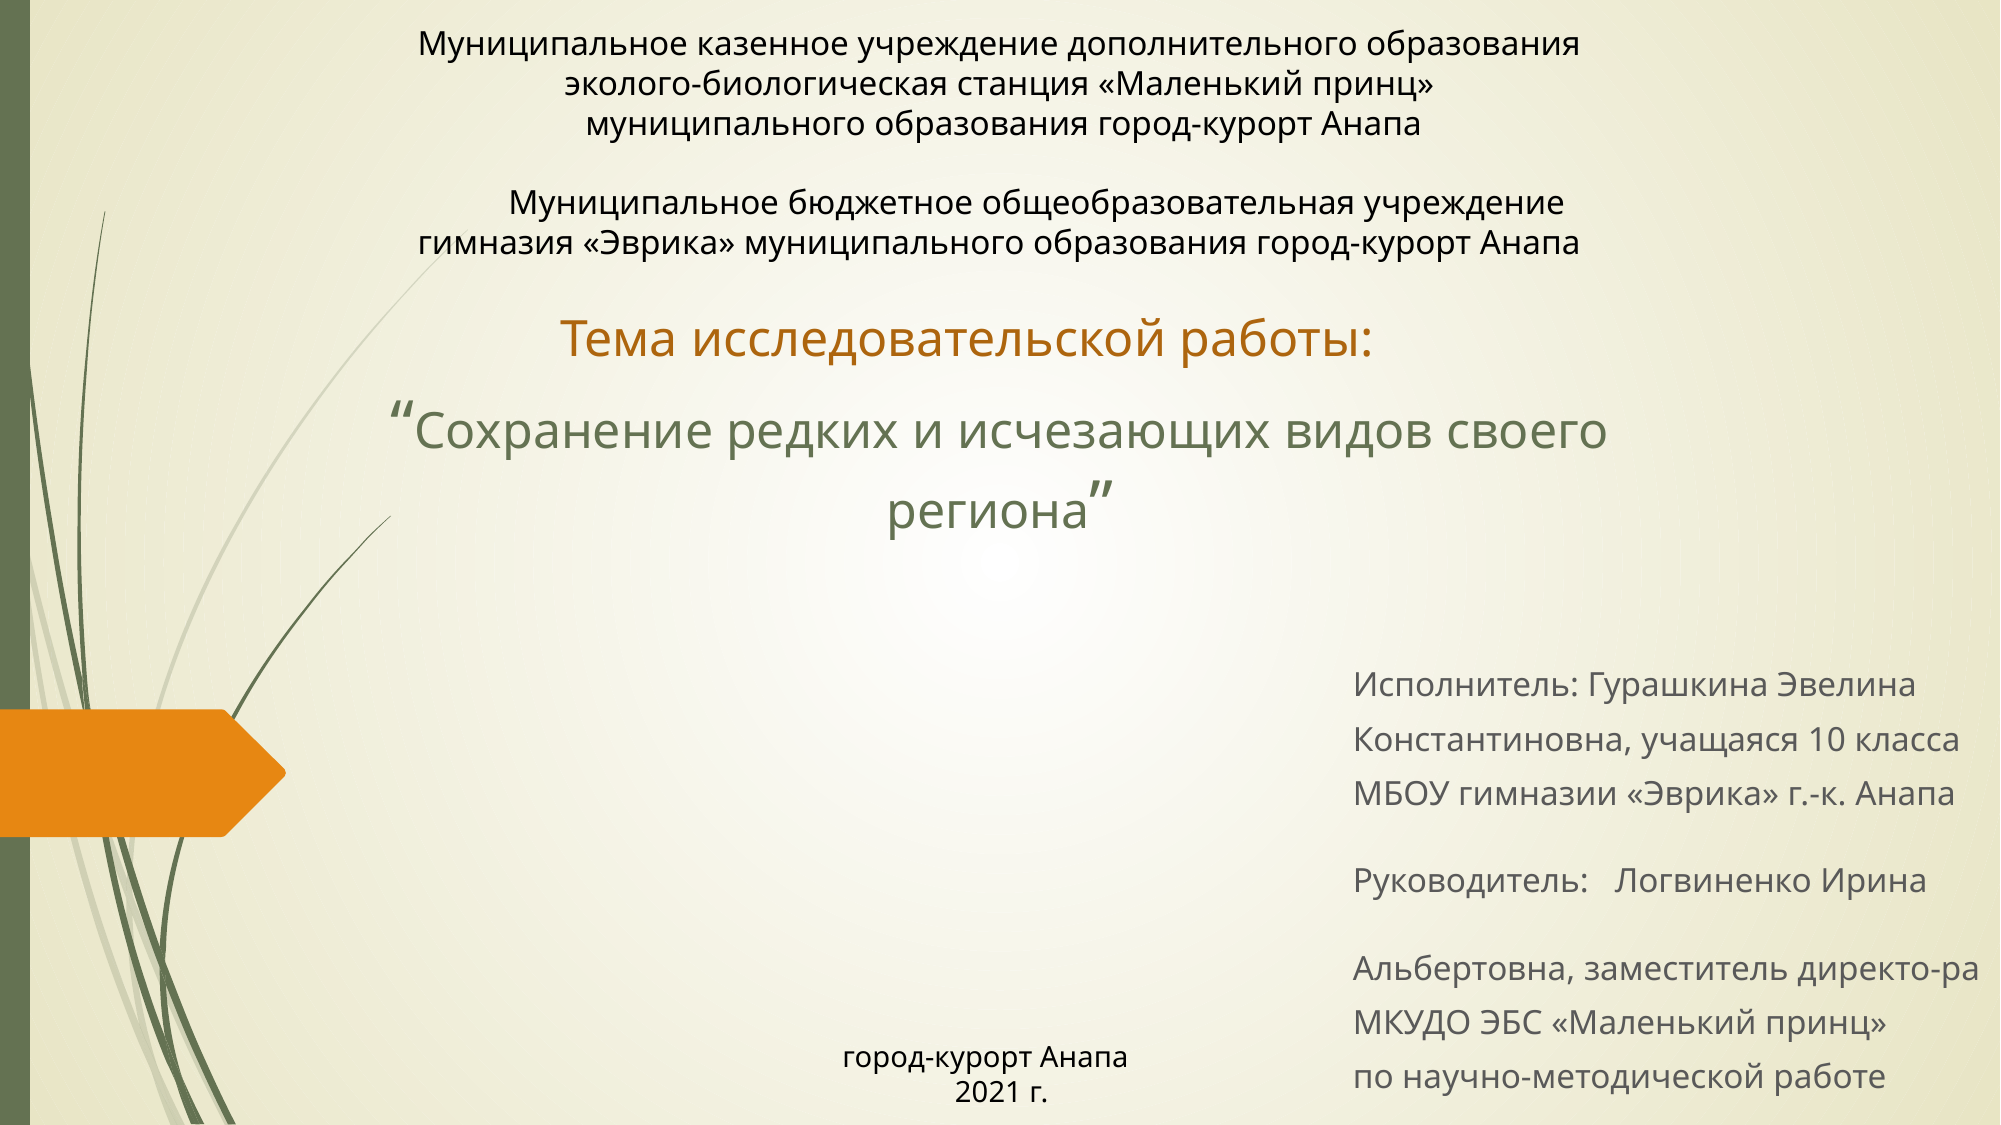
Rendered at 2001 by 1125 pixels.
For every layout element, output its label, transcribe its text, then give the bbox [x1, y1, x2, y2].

text_box Тема исследовательской работы: [545, 299, 1492, 374]
text_box “Сохранение редких и исчезающих видов своего региона” [374, 375, 1626, 550]
text_box Муниципальное казенное учреждение дополнительного образования эколого-биологическая станция «Маленький принц» муниципального образования город-курорт Анапа Муниципальное бюджетное общеобразовательная учреждение гимназия «Эврика» муниципального образования город-курорт Анапа [136, 14, 1863, 269]
subtitle Исполнитель: Гурашкина Эвелина Константиновна, учащаяся 10 класса МБОУ гимназии «Эврика» г.-к. Анапа Руководитель: Логвиненко Ирина Альбертовна, заместитель директо-ра МКУДО ЭБС «Маленький принц» по научно-методической работе [1337, 662, 2000, 1111]
text_box город-курорт Анапа 2021 г. [827, 1030, 1172, 1115]
